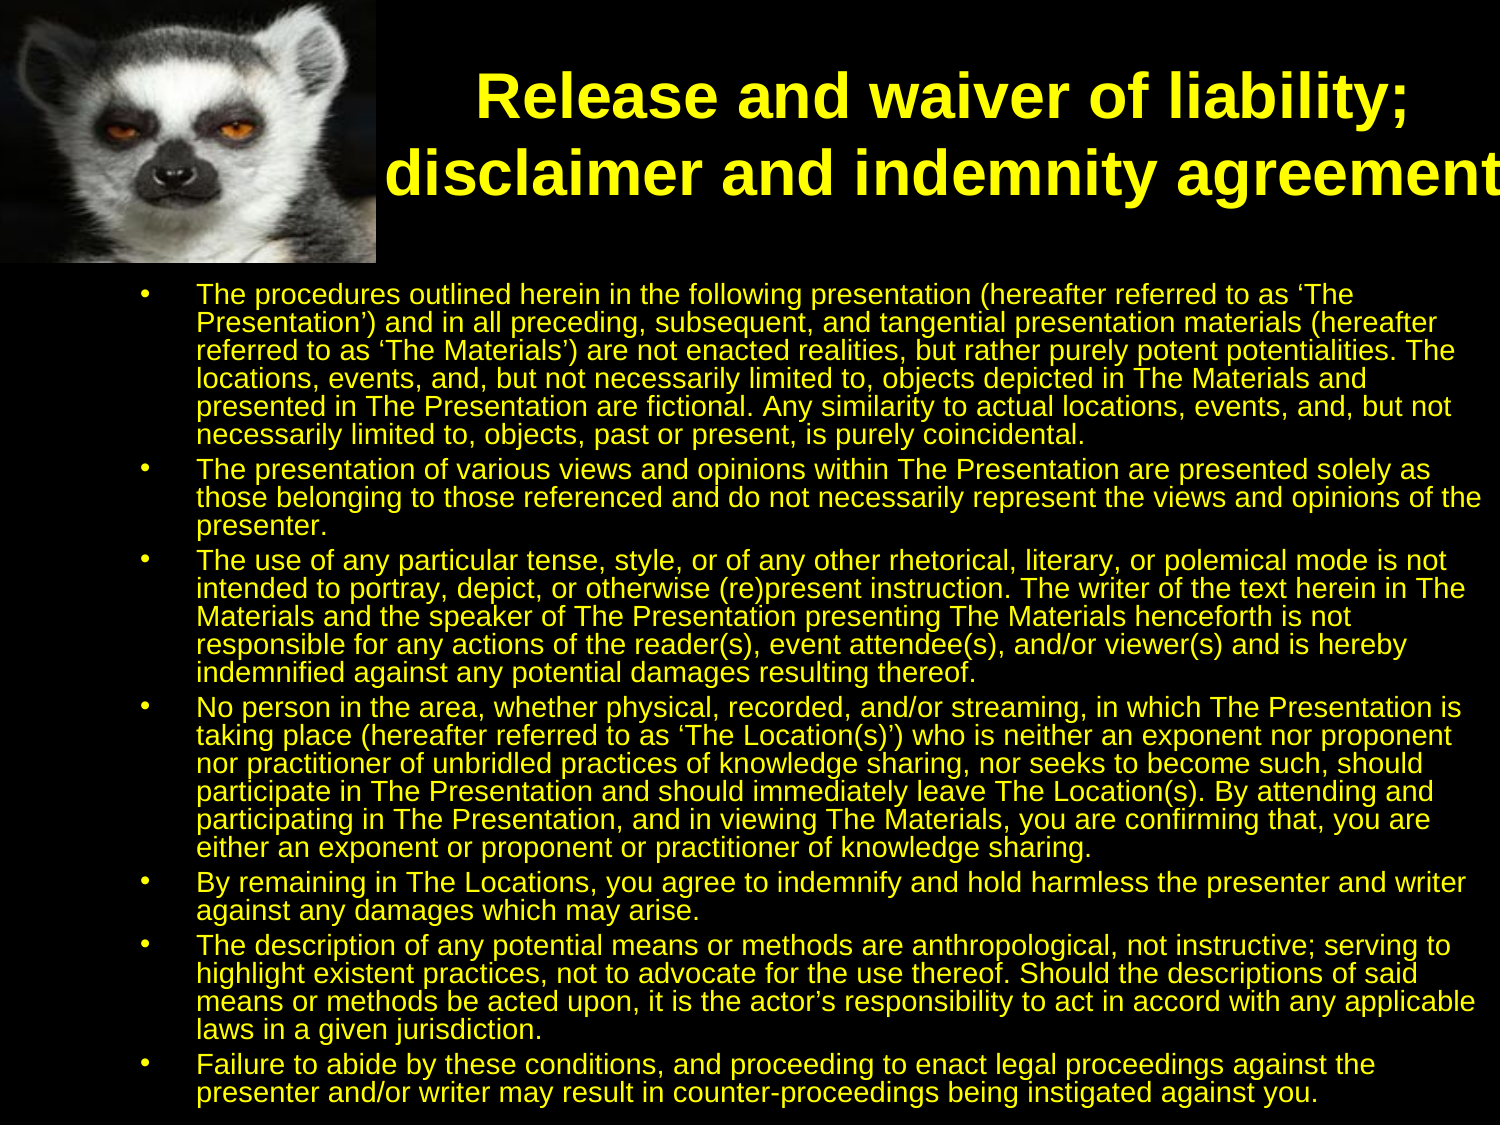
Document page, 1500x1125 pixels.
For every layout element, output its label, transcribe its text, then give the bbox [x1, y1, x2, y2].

list The procedures outlined herein in the following presentation (hereafter referred to as ‘The Presentation’) and in all preceding, subsequent, and tangential presentation materials (hereafter referred to as ‘The Materials’) are not enacted realities, but rather purely potent potentialities. The locations, events, and, but not necessarily limited to, objects depicted in The Materials and presented in The Presentation are fictional. Any similarity to actual locations, events, and, but not necessarily limited to, objects, past or present, is purely coincidental. The presentation of various views and opinions within The Presentation are presented solely as those belonging to those referenced and do not necessarily represent the views and opinions of the presenter. The use of any particular tense, style, or of any other rhetorical, literary, or polemical mode is not intended to portray, depict, or otherwise (re)present instruction. The writer of the text herein in The Materials and the speaker of The Presentation presenting The Materials henceforth is not responsible for any actions of the reader(s), event attendee(s), and/or viewer(s) and is hereby indemnified against any potential damages resulting thereof. No person in the area, whether physical, recorded, and/or streaming, in which The Presentation is taking place (hereafter referred to as ‘The Location(s)’) who is neither an exponent nor proponent nor practitioner of unbridled practices of knowledge sharing, nor seeks to become such, should participate in The Presentation and should immediately leave The Location(s). By attending and participating in The Presentation, and in viewing The Materials, you are confirming that, you are either an exponent or proponent or practitioner of knowledge sharing. By remaining in The Locations, you agree to indemnify and hold harmless the presenter and writer against any damages which may arise. The description of any potential means or methods are anthropological, not instructive; serving to highlight existent practices, not to advocate for the use thereof. Should the descriptions of said means or methods be acted upon, it is the actor’s responsibility to act in accord with any applicable laws in a given jurisdiction. Failure to abide by these conditions, and proceeding to enact legal proceedings against the presenter and/or writer may result in counter-proceedings being instigated against you. [124, 274, 1500, 1125]
picture [0, 0, 376, 263]
title Release and waiver of liability; disclaimer and indemnity agreement [376, 37, 1500, 225]
